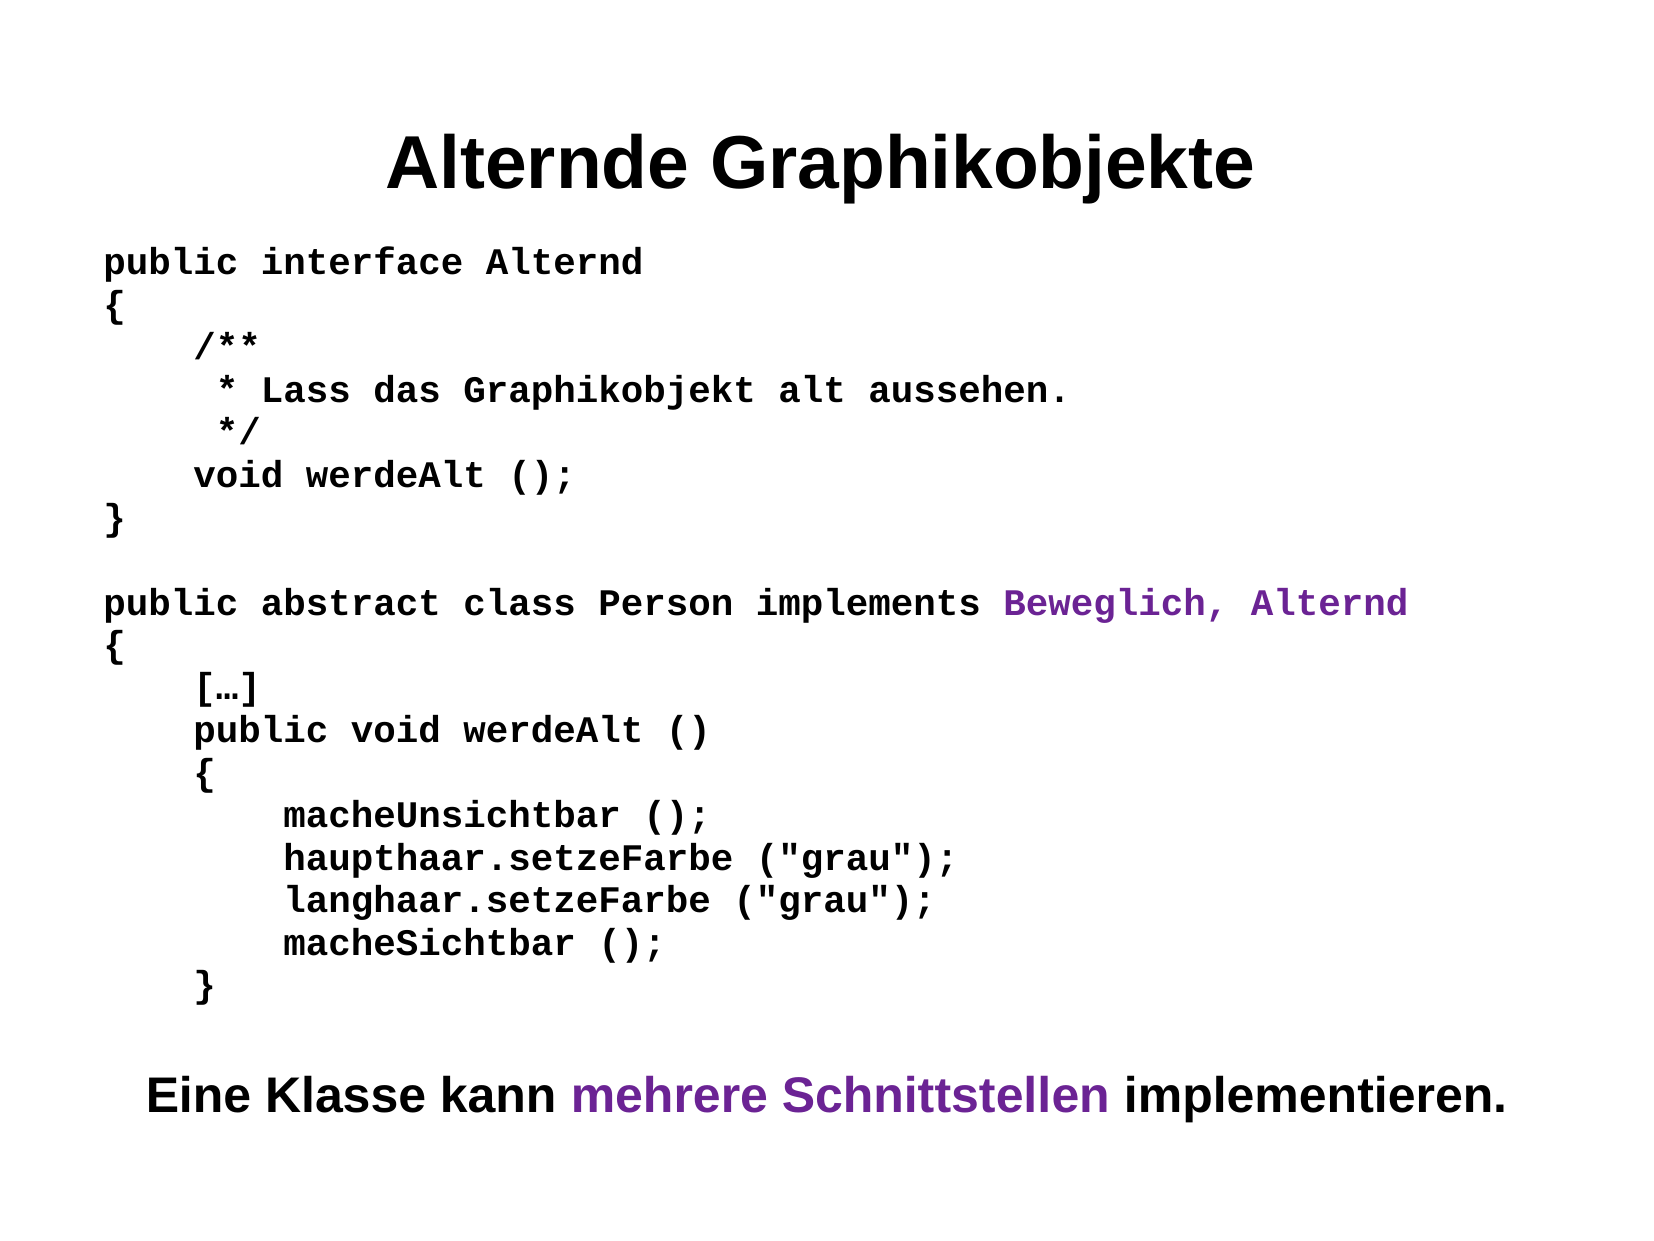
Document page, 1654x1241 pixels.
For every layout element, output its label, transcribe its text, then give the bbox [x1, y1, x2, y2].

title Alternde Graphikobjekte [76, 118, 1565, 207]
text_box public interface Alternd { /** * Lass das Graphikobjekt alt aussehen. */ void werdeAlt (); } public abstract class Person implements Beweglich, Alternd { […] public void werdeAlt () { macheUnsichtbar (); haupthaar.setzeFarbe ("grau"); langhaar.setzeFarbe ("grau"); macheSichtbar (); } [88, 236, 1625, 1059]
text_box Eine Klasse kann mehrere Schnittstellen implementieren. [59, 1060, 1595, 1133]
